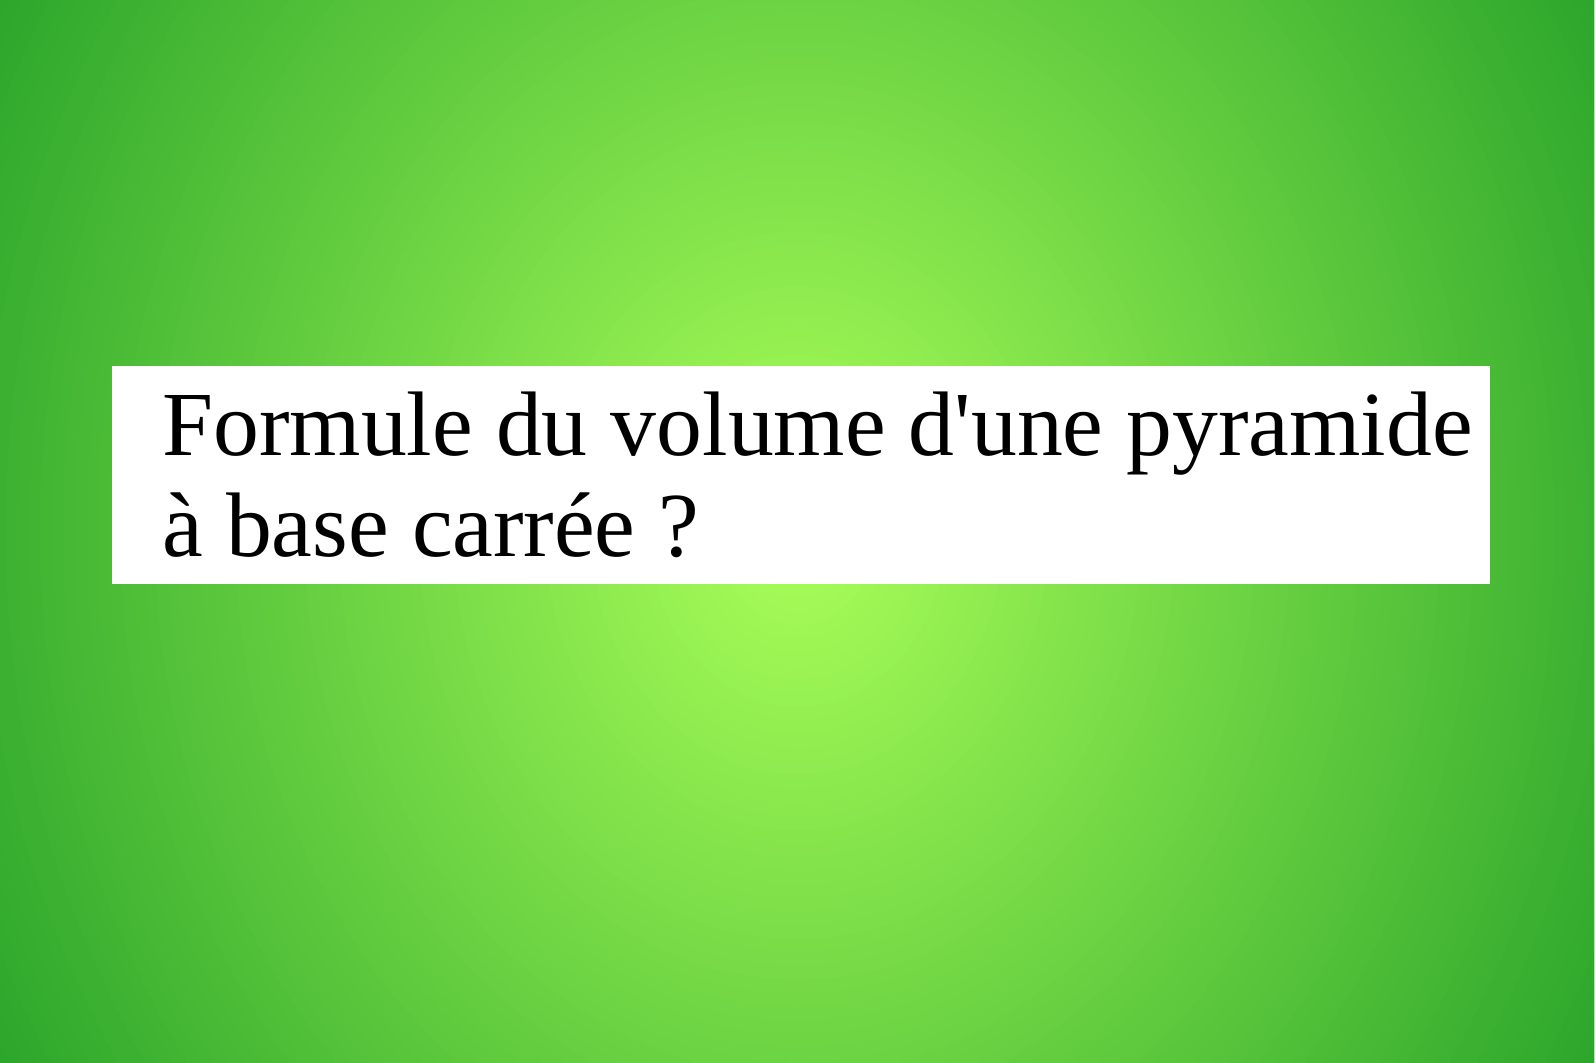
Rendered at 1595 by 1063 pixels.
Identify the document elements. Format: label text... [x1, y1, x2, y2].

picture [0, 0, 1595, 1063]
text_box Formule du volume d'une pyramide à base carrée ? [112, 366, 1490, 584]
